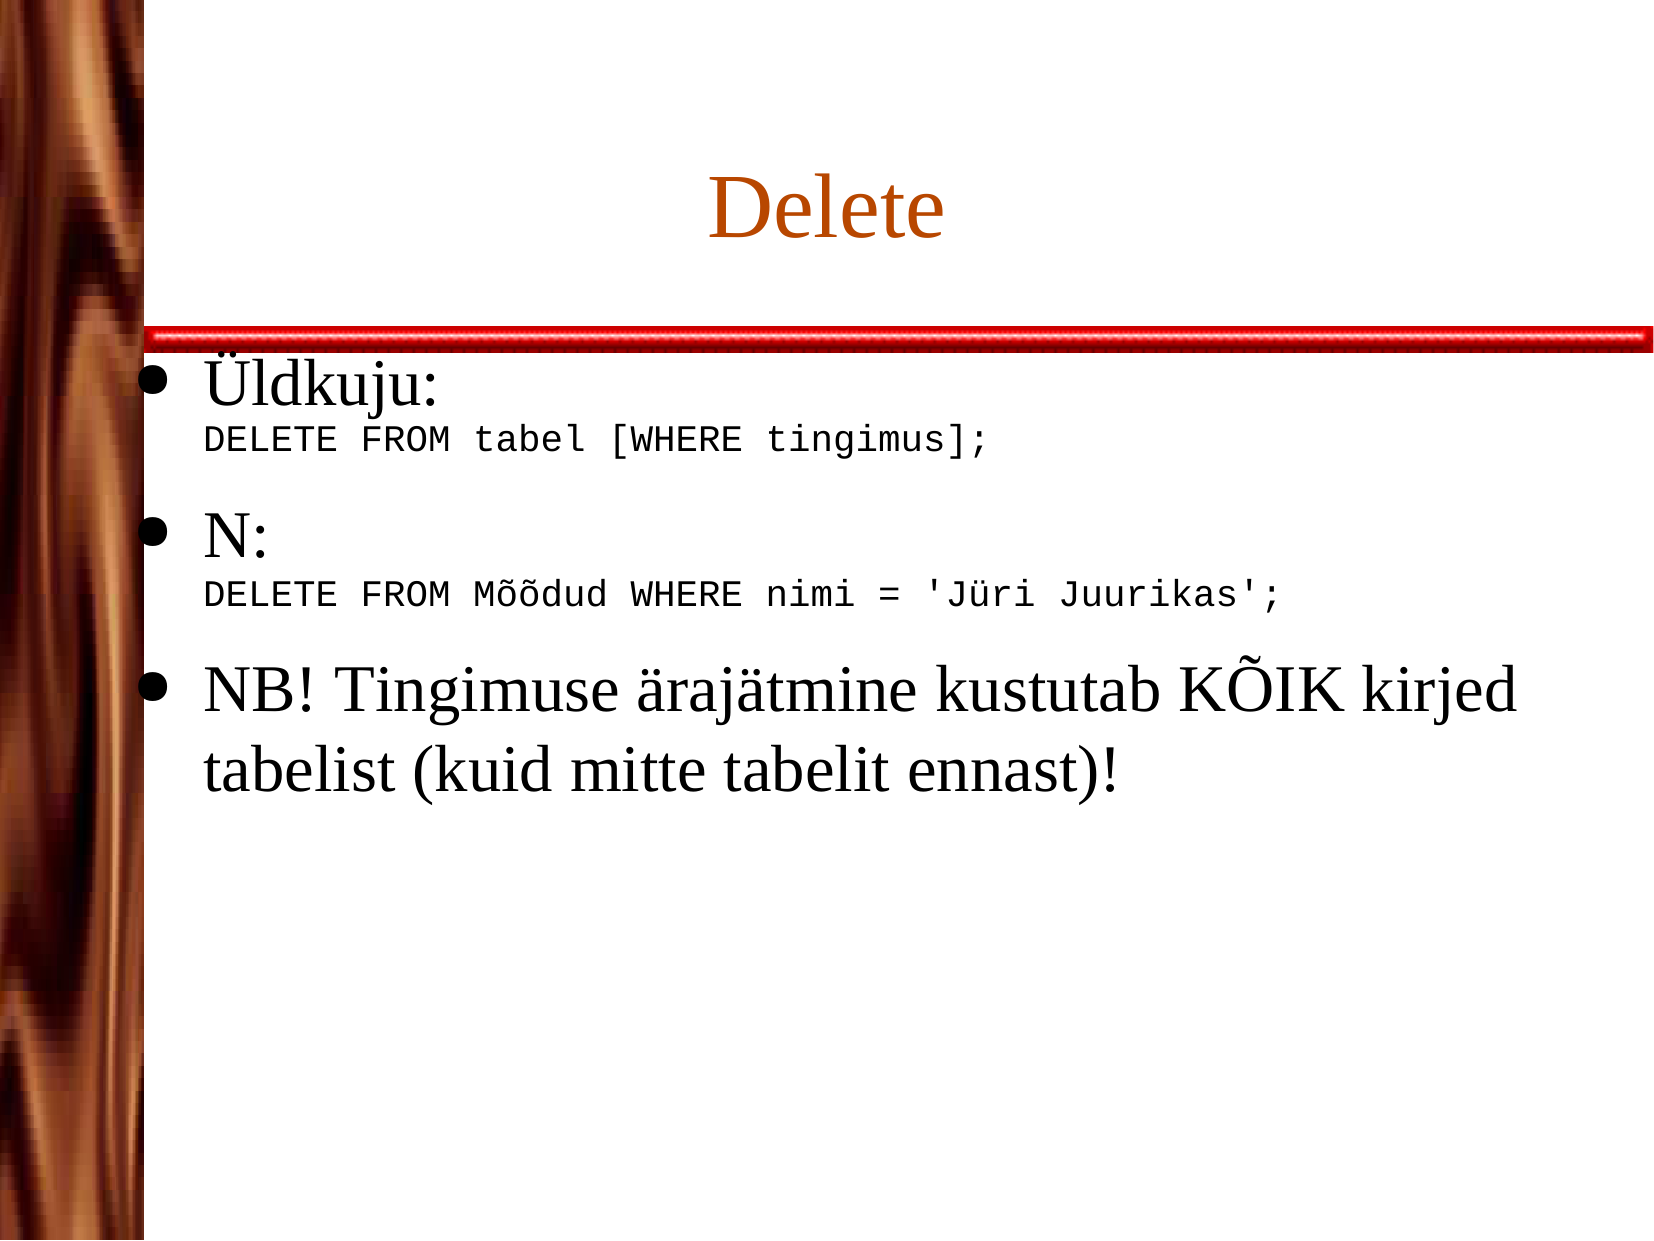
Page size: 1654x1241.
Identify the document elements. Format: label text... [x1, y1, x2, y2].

picture [0, 0, 1654, 1240]
list Üldkuju: DELETE FROM tabel [WHERE tingimus]; N: DELETE FROM Mõõdud WHERE nimi = 'Jüri Juurikas'; NB! Tingimuse ärajätmine kustutab KÕIK kirjed tabelist (kuid mitte tabelit ennast)! [121, 344, 1533, 1126]
title Delete [121, 98, 1533, 314]
